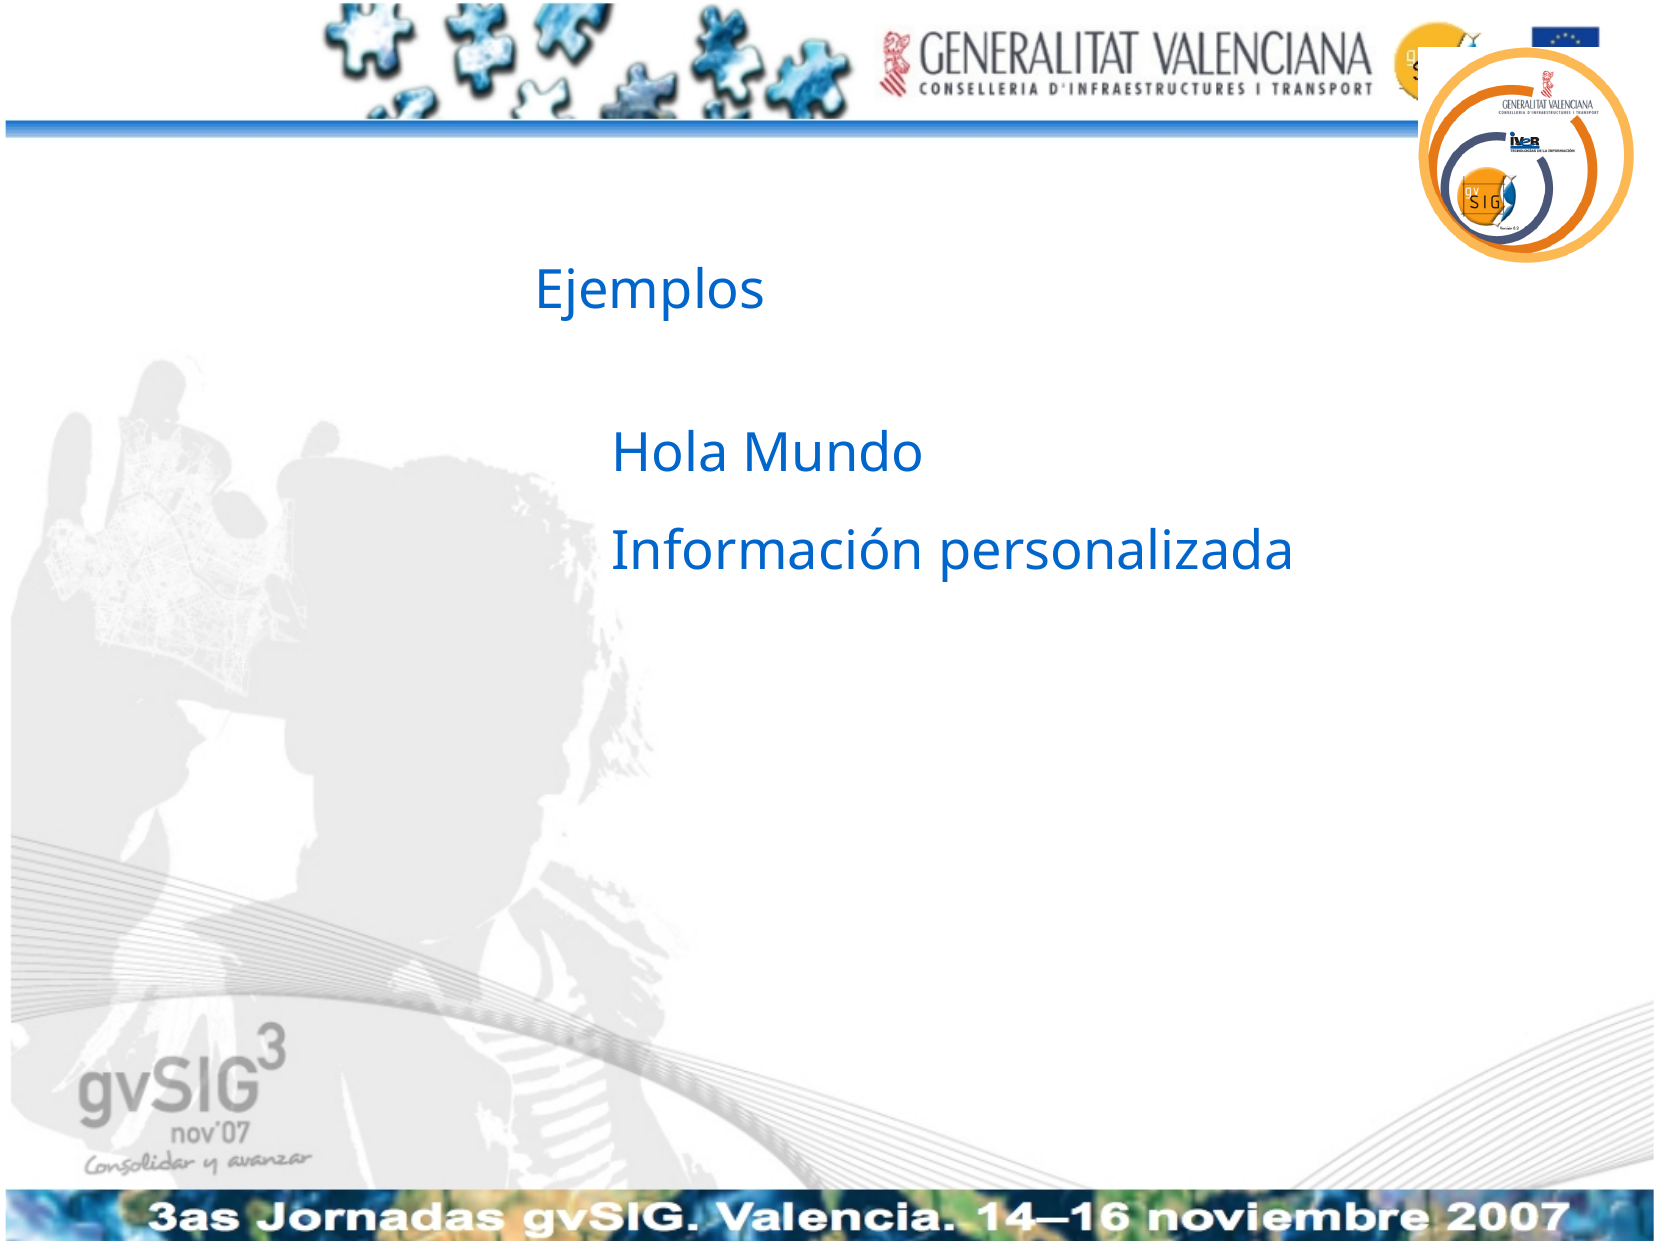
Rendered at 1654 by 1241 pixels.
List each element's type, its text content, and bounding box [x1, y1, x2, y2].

list Ejemplos Hola Mundo Información personalizada [501, 242, 1571, 1109]
picture [5, 2, 1654, 1241]
text_box [1418, 47, 1634, 263]
